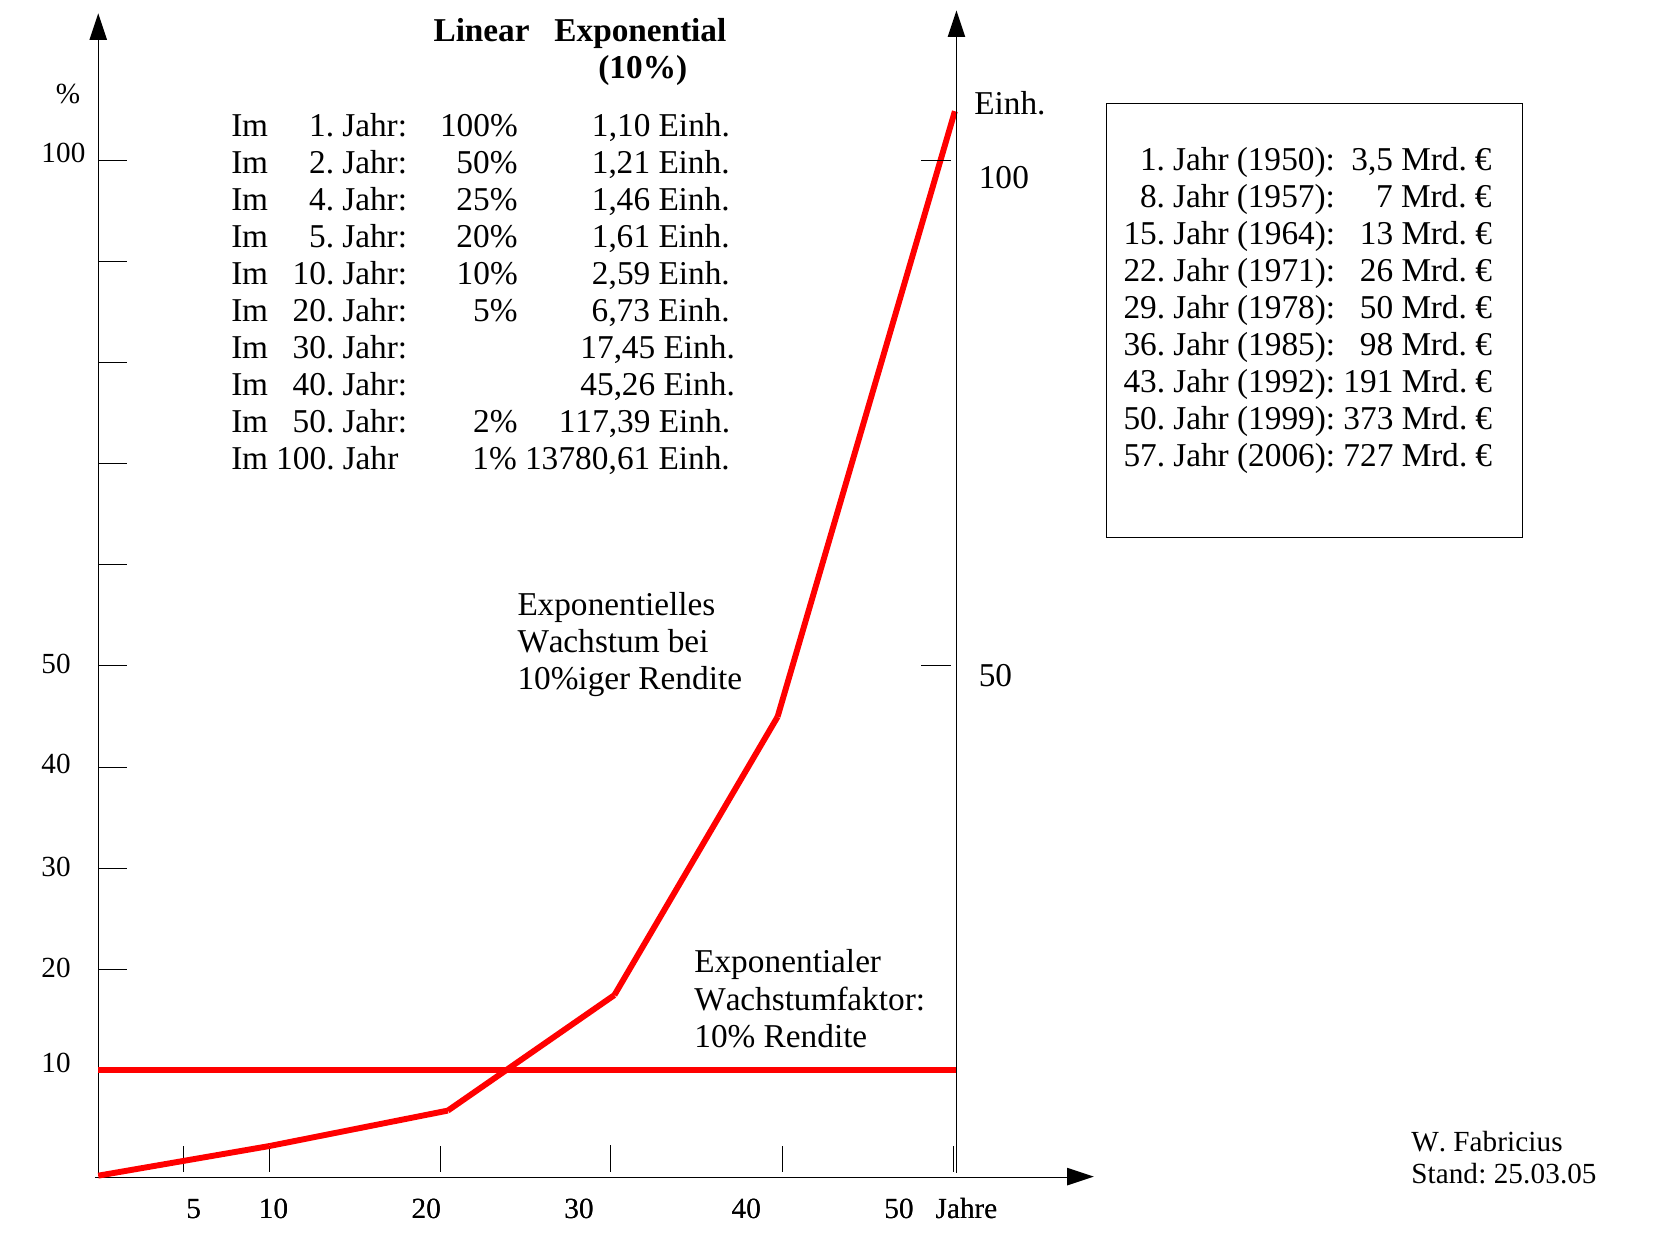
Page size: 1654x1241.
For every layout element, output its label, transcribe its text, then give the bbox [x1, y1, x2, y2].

text_box 100 [978, 159, 1033, 200]
text_box % [41, 77, 85, 116]
text_box 100 [41, 136, 91, 175]
text_box 20 [41, 951, 75, 989]
text_box Linear Exponential (10%) [433, 11, 773, 103]
text_box W. Fabricius Stand: 25.03.05 [1411, 1125, 1606, 1201]
text_box Exponentialer Wachstumfaktor: 10% Rendite [694, 943, 944, 1066]
text_box 40 [41, 747, 75, 786]
text_box Im 1. Jahr: 100% 1,10 Einh. Im 2. Jahr: 50% 1,21 Einh. Im 4. Jahr: 25% 1,46 Einh. Im 5. Jahr: 20% 1,61 Einh. Im 10. Jahr: 10% 2,59 Einh. Im 20. Jahr: 5% 6,73 Einh. Im 30. Jahr: 17,45 Einh. Im 40. Jahr: 45,26 Einh. Im 50. Jahr: 2% 117,39 Einh. Im 100. Jahr 1% 13780,61 Einh. [231, 106, 761, 513]
text_box 50 [41, 648, 75, 686]
text_box Exponentielles Wachstum bei 10%iger Rendite [517, 586, 754, 708]
text_box Einh. [974, 84, 1050, 126]
text_box 10 [41, 1046, 75, 1084]
text_box 1. Jahr (1950): 3,5 Mrd. € 8. Jahr (1957): 7 Mrd. € 15. Jahr (1964): 13 Mrd. € 22. Jahr (1971): 26 Mrd. € 29. Jahr (1978): 50 Mrd. € 36. Jahr (1985): 98 Mrd. € 43. Jahr (1992): 191 Mrd. € 50. Jahr (1999): 373 Mrd. € 57. Jahr (2006): 727 Mrd. € [1106, 103, 1523, 538]
text_box 30 [41, 850, 75, 888]
text_box 5 10 20 30 40 50 Jahre [148, 1173, 1118, 1235]
text_box 50 [978, 656, 1015, 698]
